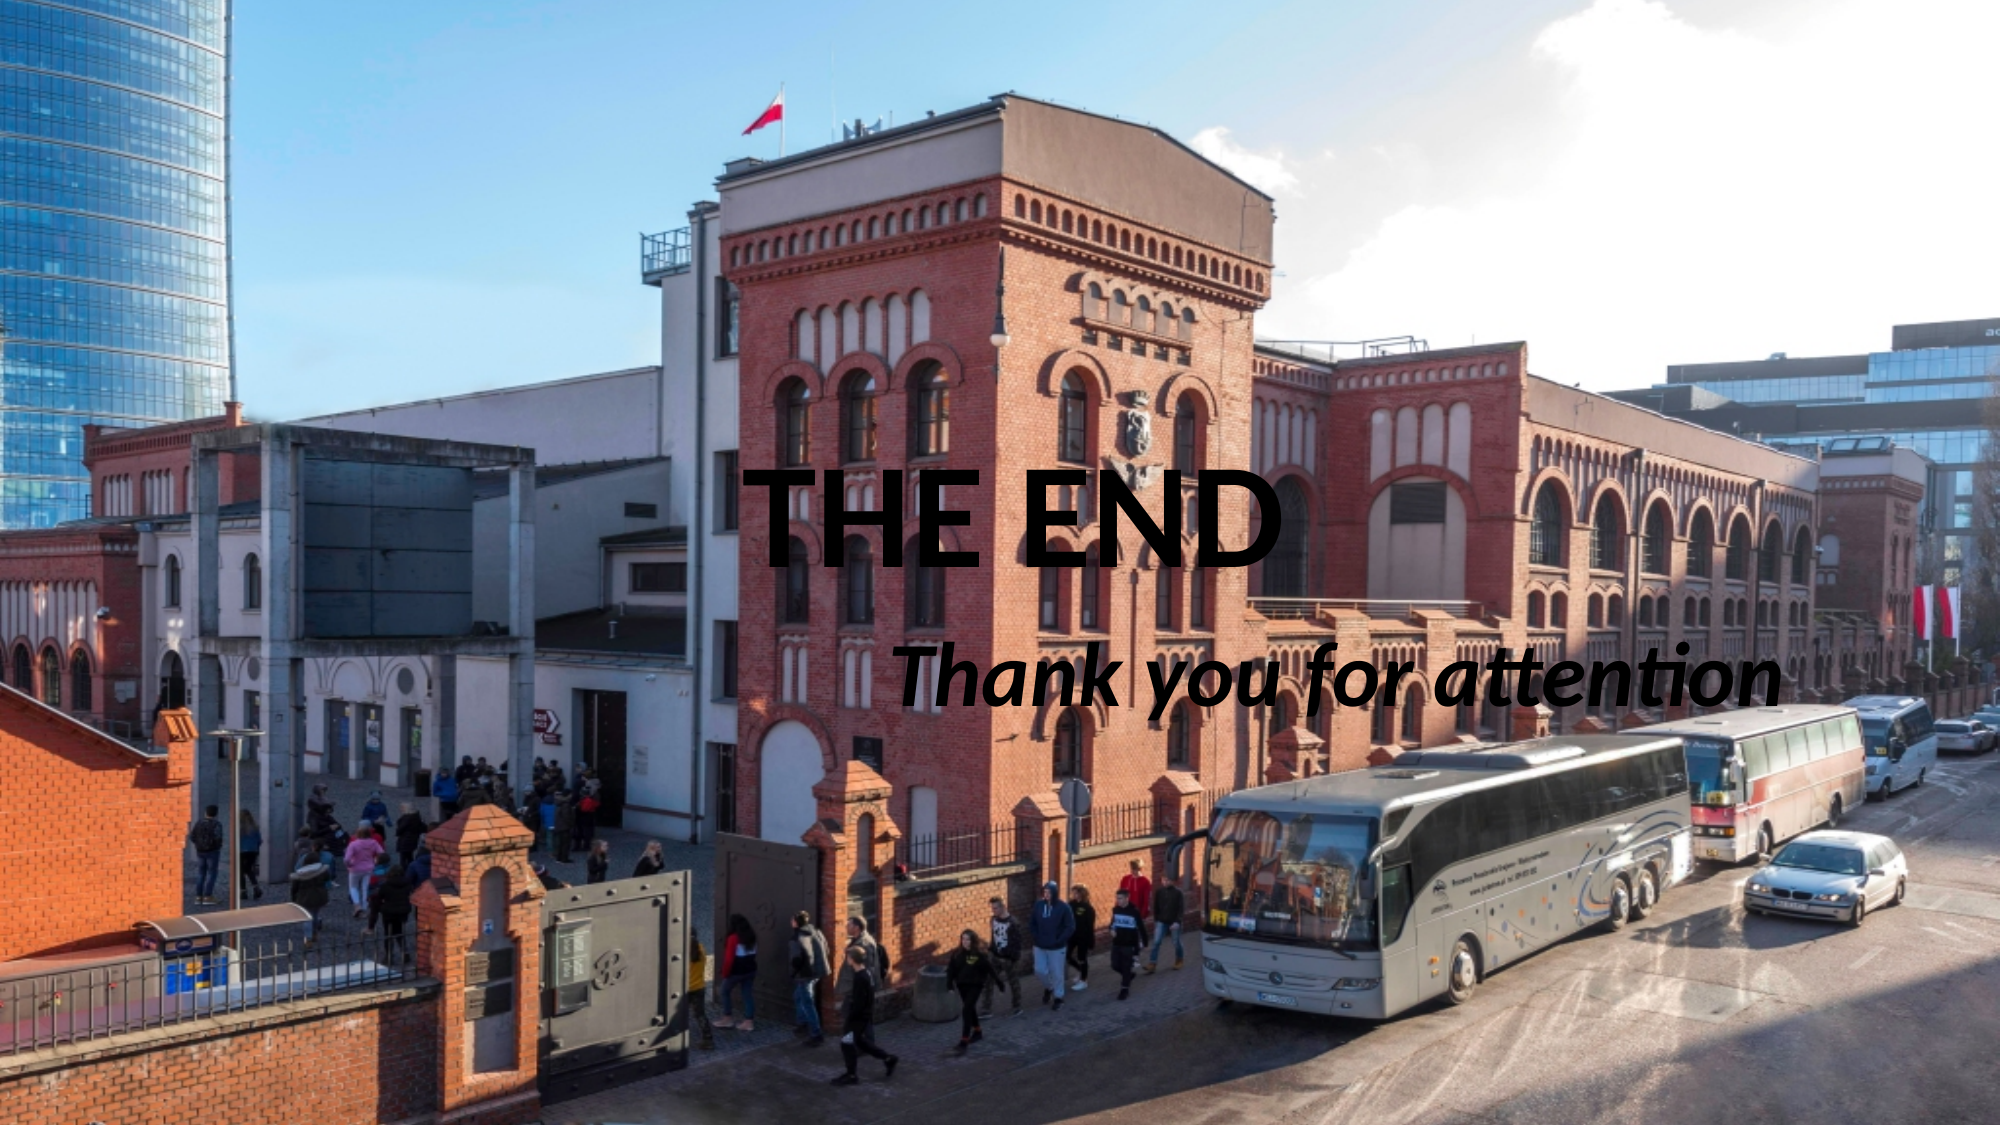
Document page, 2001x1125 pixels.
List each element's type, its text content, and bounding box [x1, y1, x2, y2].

picture [0, 0, 2000, 1125]
text_box Thank you for attention [873, 606, 1802, 732]
text_box THE END [727, 410, 1301, 606]
